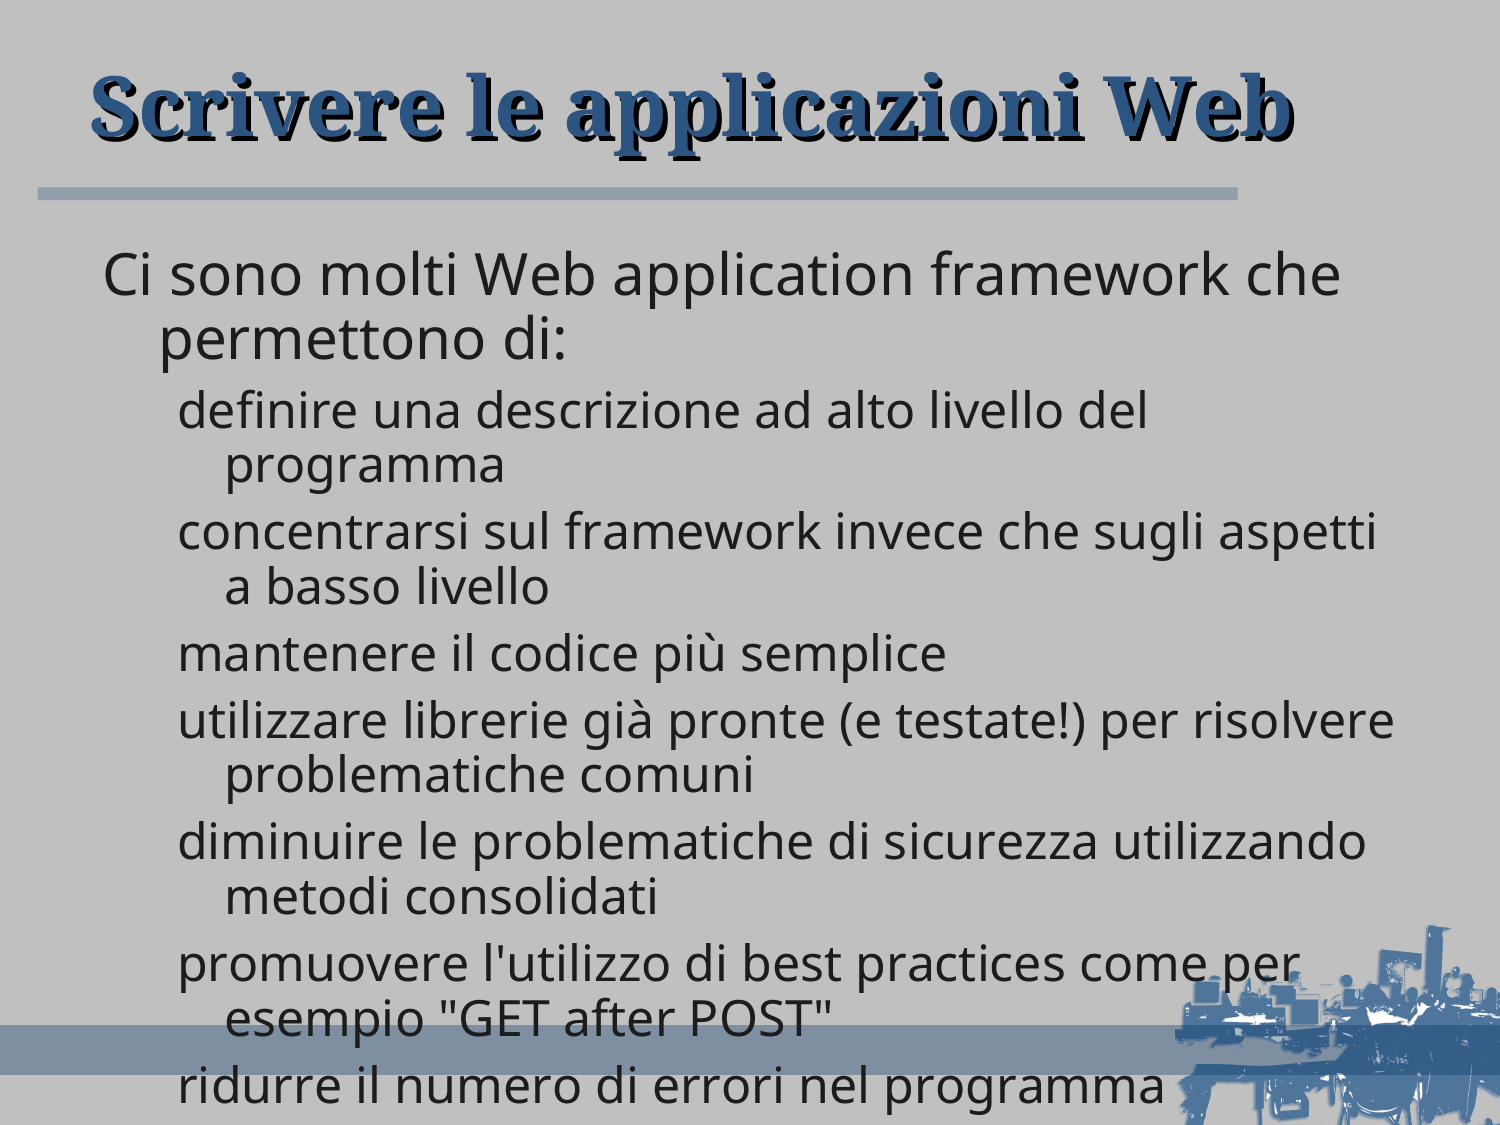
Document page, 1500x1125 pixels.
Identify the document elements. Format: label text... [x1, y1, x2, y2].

title Scrivere le applicazioni Web [75, 35, 1426, 174]
list Ci sono molti Web application framework che permettono di: definire una descrizione ad alto livello del programma concentrarsi sul framework invece che sugli aspetti a basso livello mantenere il codice più semplice utilizzare librerie già pronte (e testate!) per risolvere problematiche comuni diminuire le problematiche di sicurezza utilizzando metodi consolidati promuovere l'utilizzo di best practices come per esempio "GET after POST" ridurre il numero di errori nel programma [87, 237, 1426, 1021]
